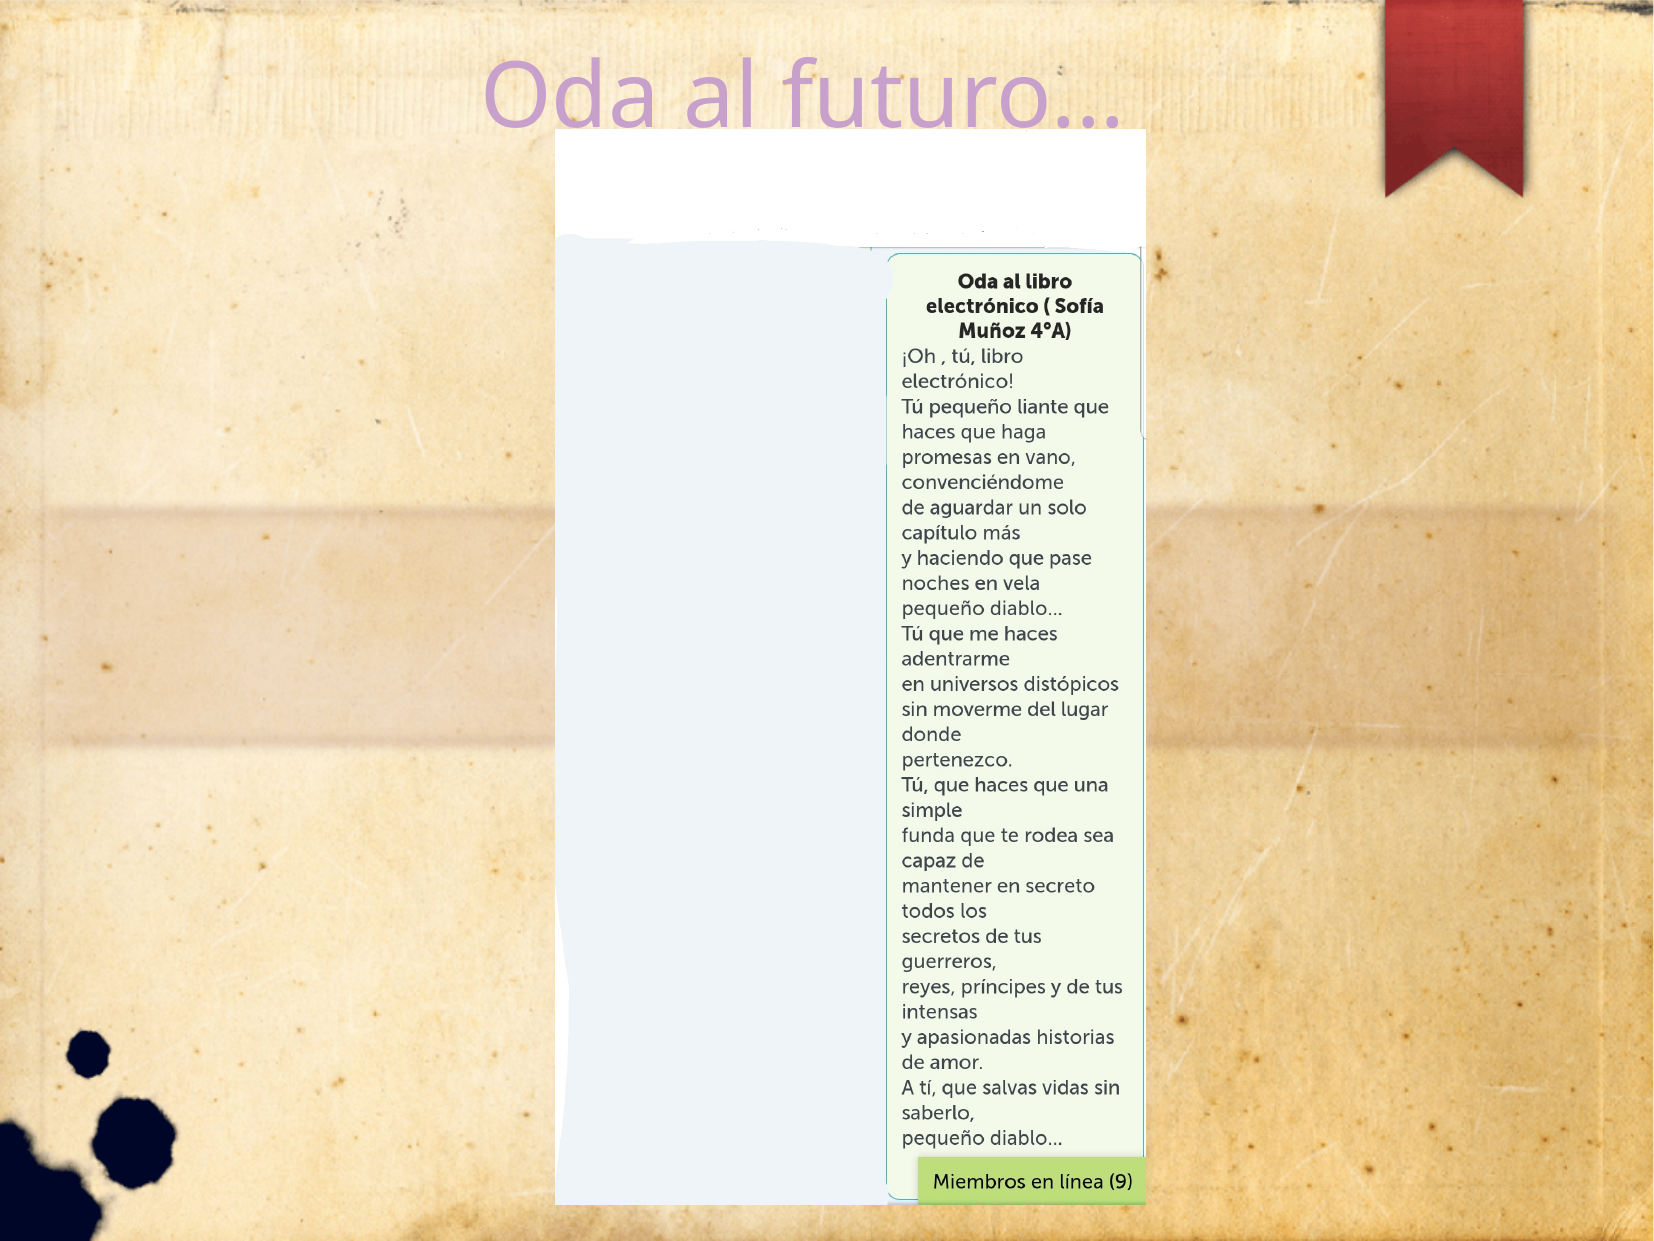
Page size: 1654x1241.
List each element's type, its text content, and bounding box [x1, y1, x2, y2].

picture [0, 0, 1654, 1241]
title Oda al futuro... [59, 0, 1548, 196]
